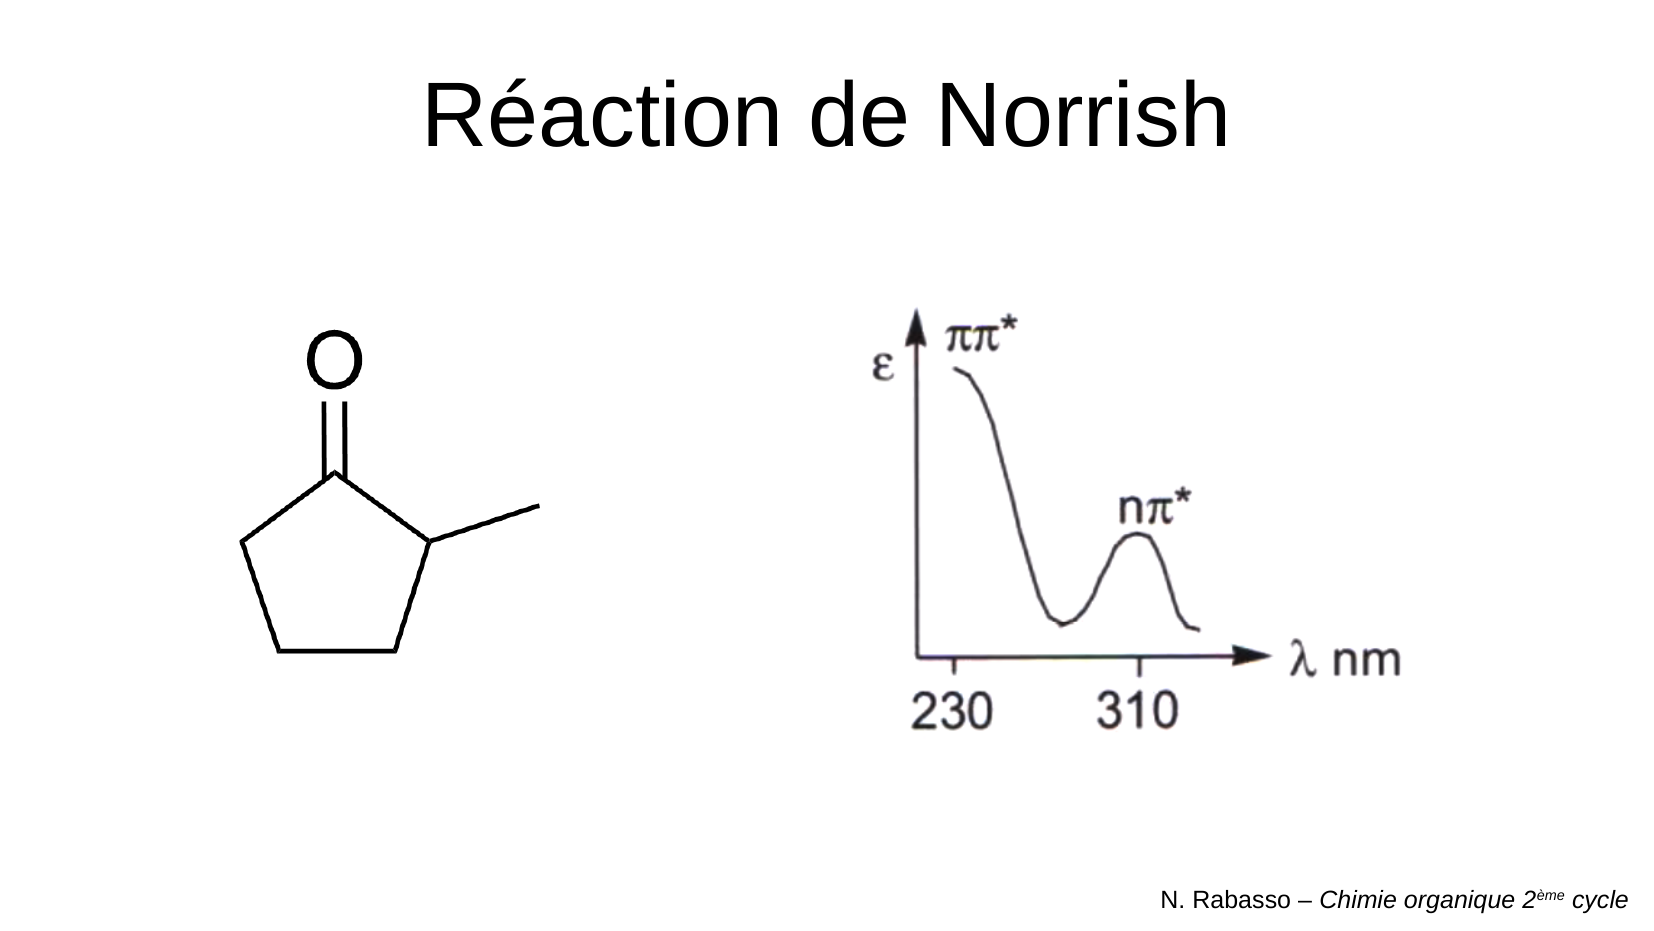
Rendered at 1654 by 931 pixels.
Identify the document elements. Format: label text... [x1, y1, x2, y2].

picture [165, 271, 593, 686]
text_box N. Rabasso – Chimie organique 2ème cycle [1145, 878, 1654, 922]
picture [814, 295, 1455, 781]
title Réaction de Norrish [82, 37, 1571, 193]
